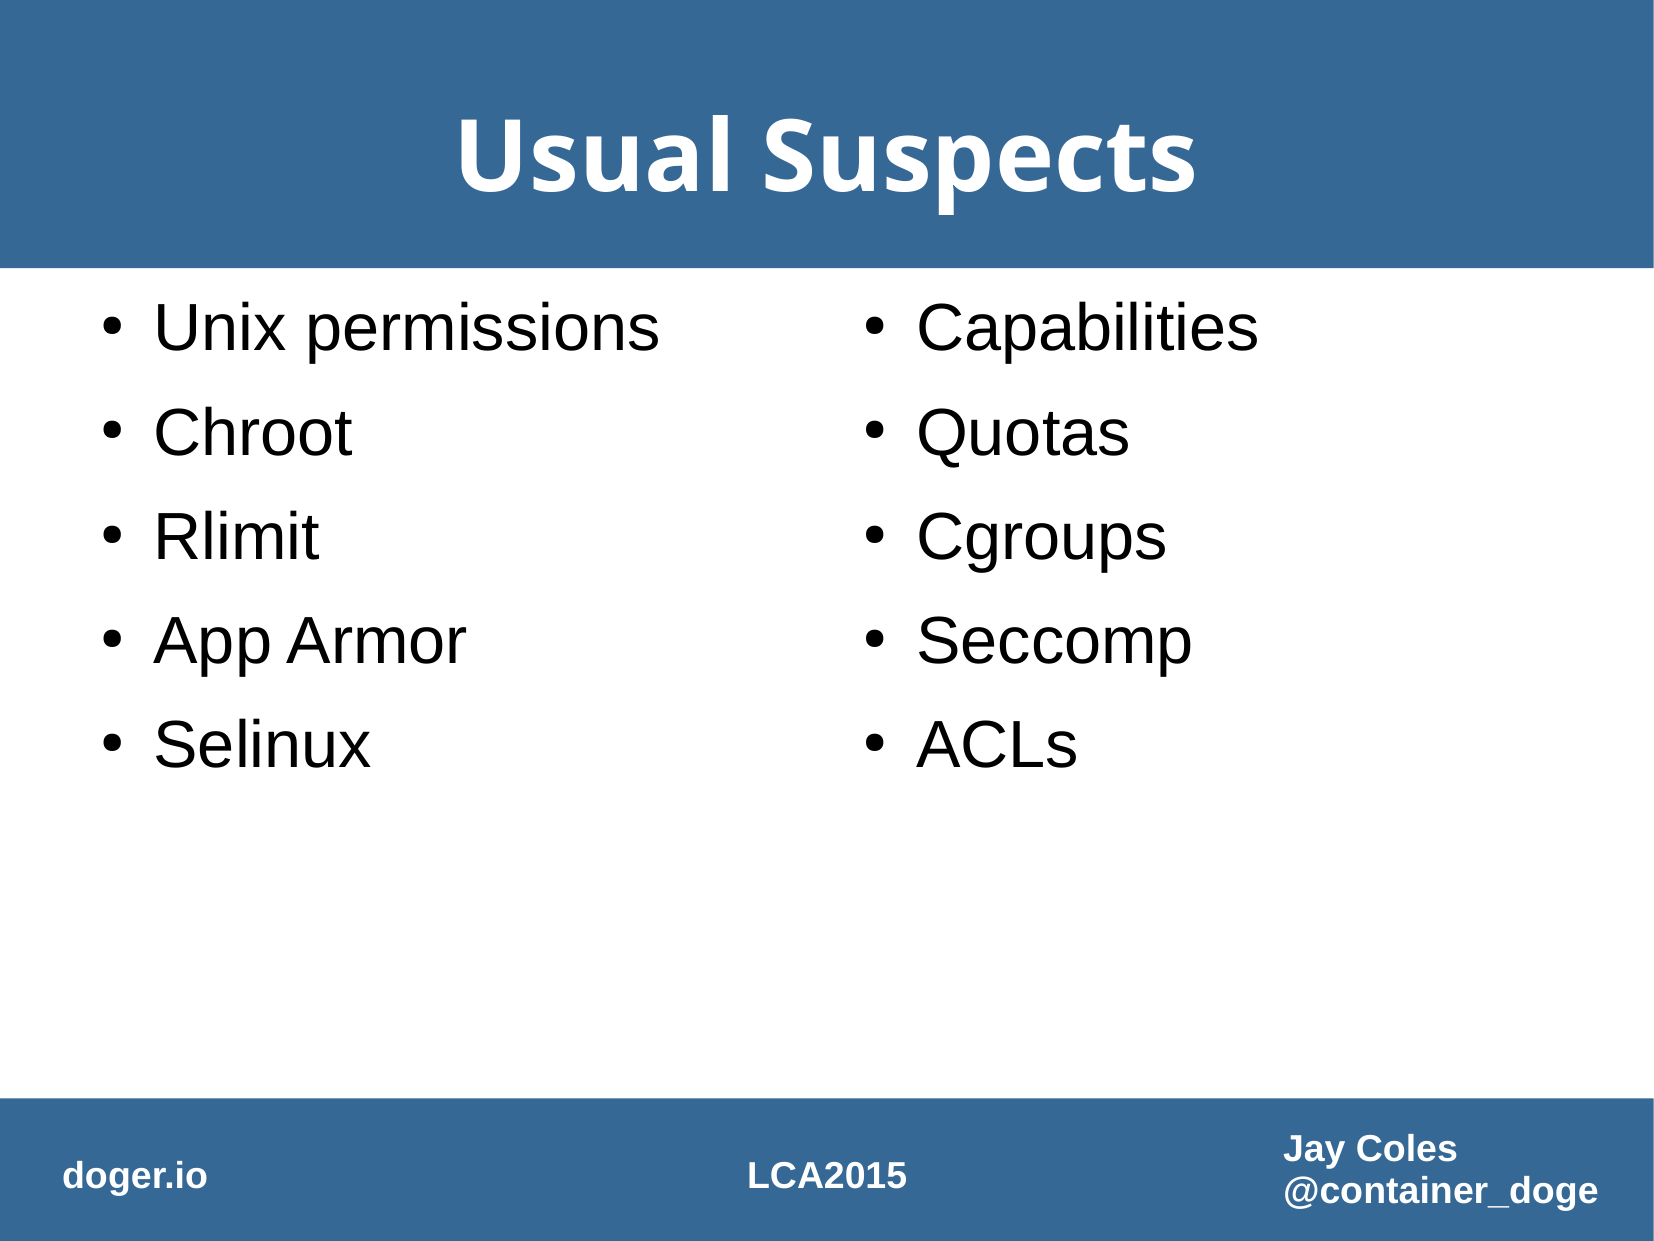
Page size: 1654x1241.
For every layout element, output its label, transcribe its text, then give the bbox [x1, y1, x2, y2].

list Unix permissions Chroot Rlimit App Armor Selinux [82, 290, 809, 1010]
title Usual Suspects [82, 49, 1571, 257]
list Capabilities Quotas Cgroups Seccomp ACLs [845, 290, 1572, 1010]
